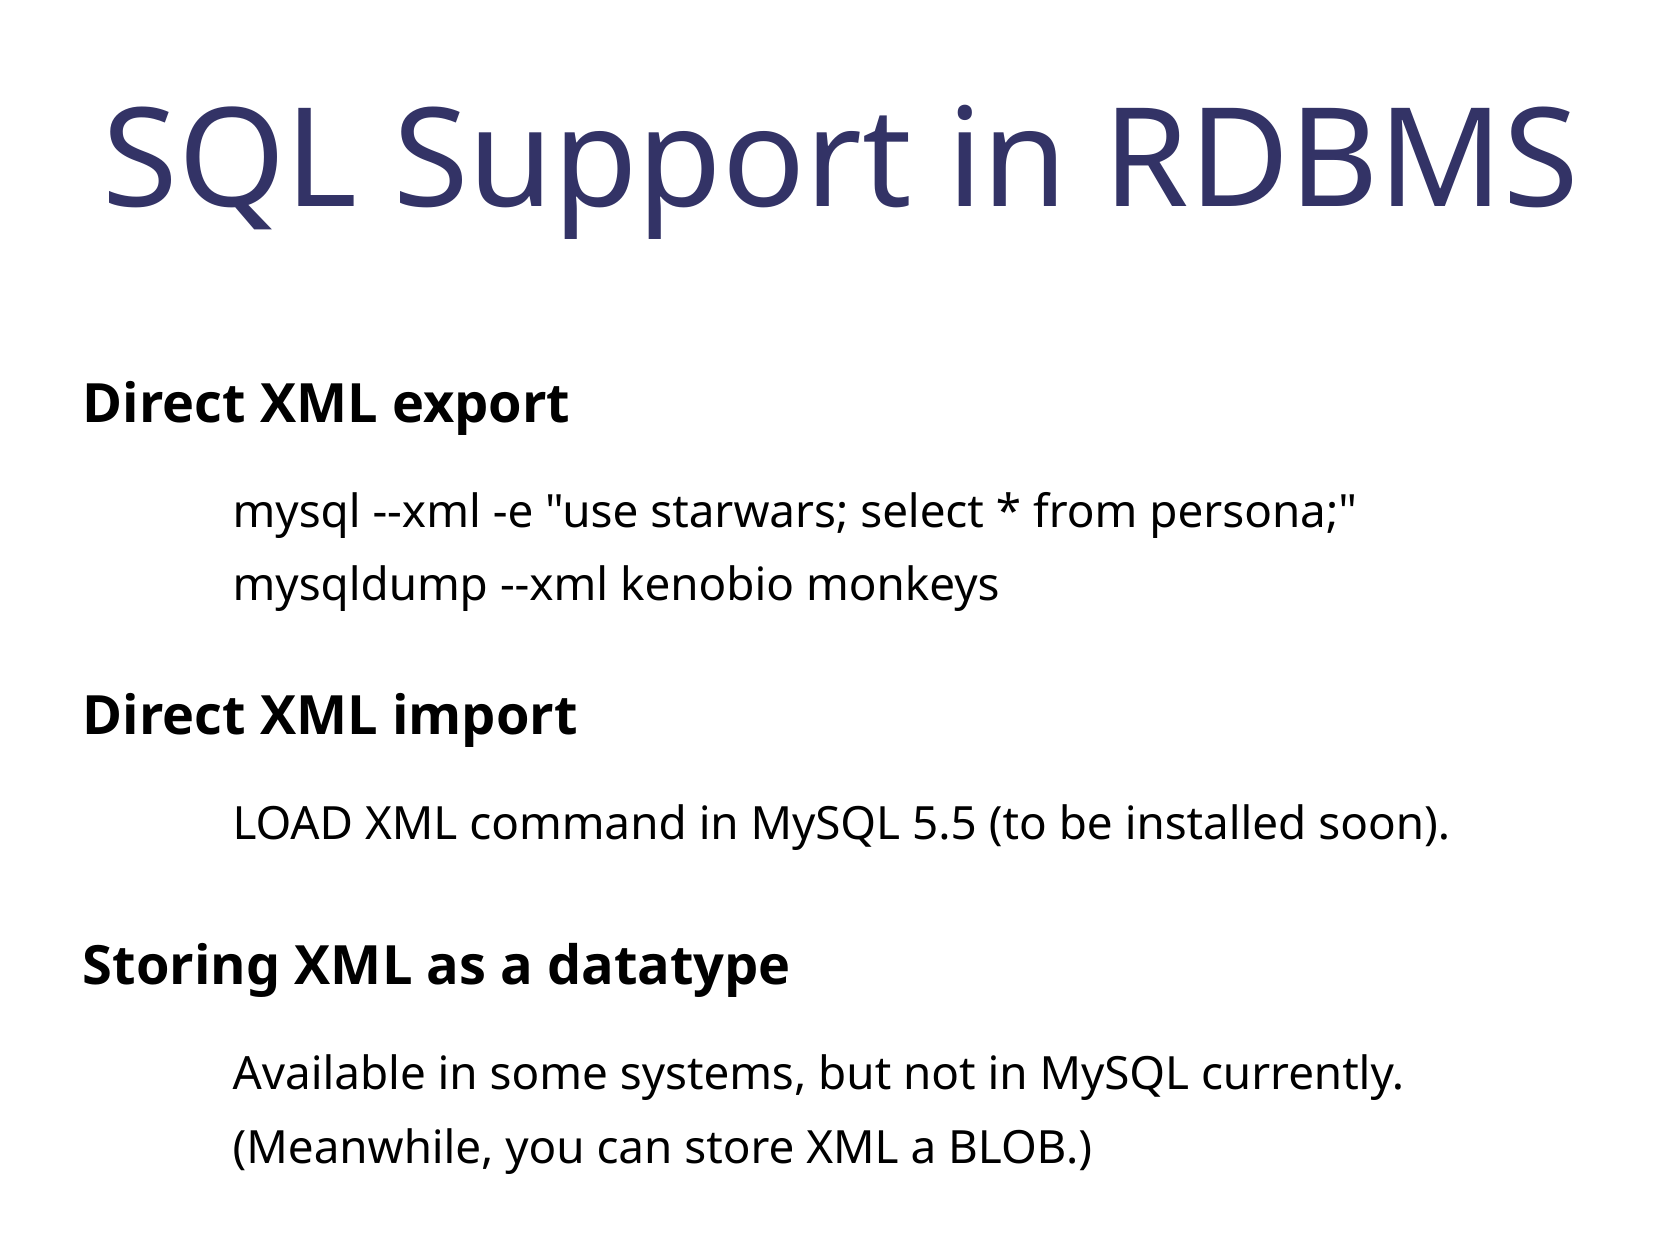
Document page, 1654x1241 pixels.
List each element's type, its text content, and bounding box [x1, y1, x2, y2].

subtitle Direct XML export mysql --xml -e "use starwars; select * from persona;" mysqldump --xml kenobio monkeys Direct XML import LOAD XML command in MySQL 5.5 (to be installed soon). Storing XML as a datatype Available in some systems, but not in MySQL currently. (Meanwhile, you can store XML a BLOB.) [82, 290, 1625, 1241]
title SQL Support in RDBMS [0, 49, 1654, 257]
